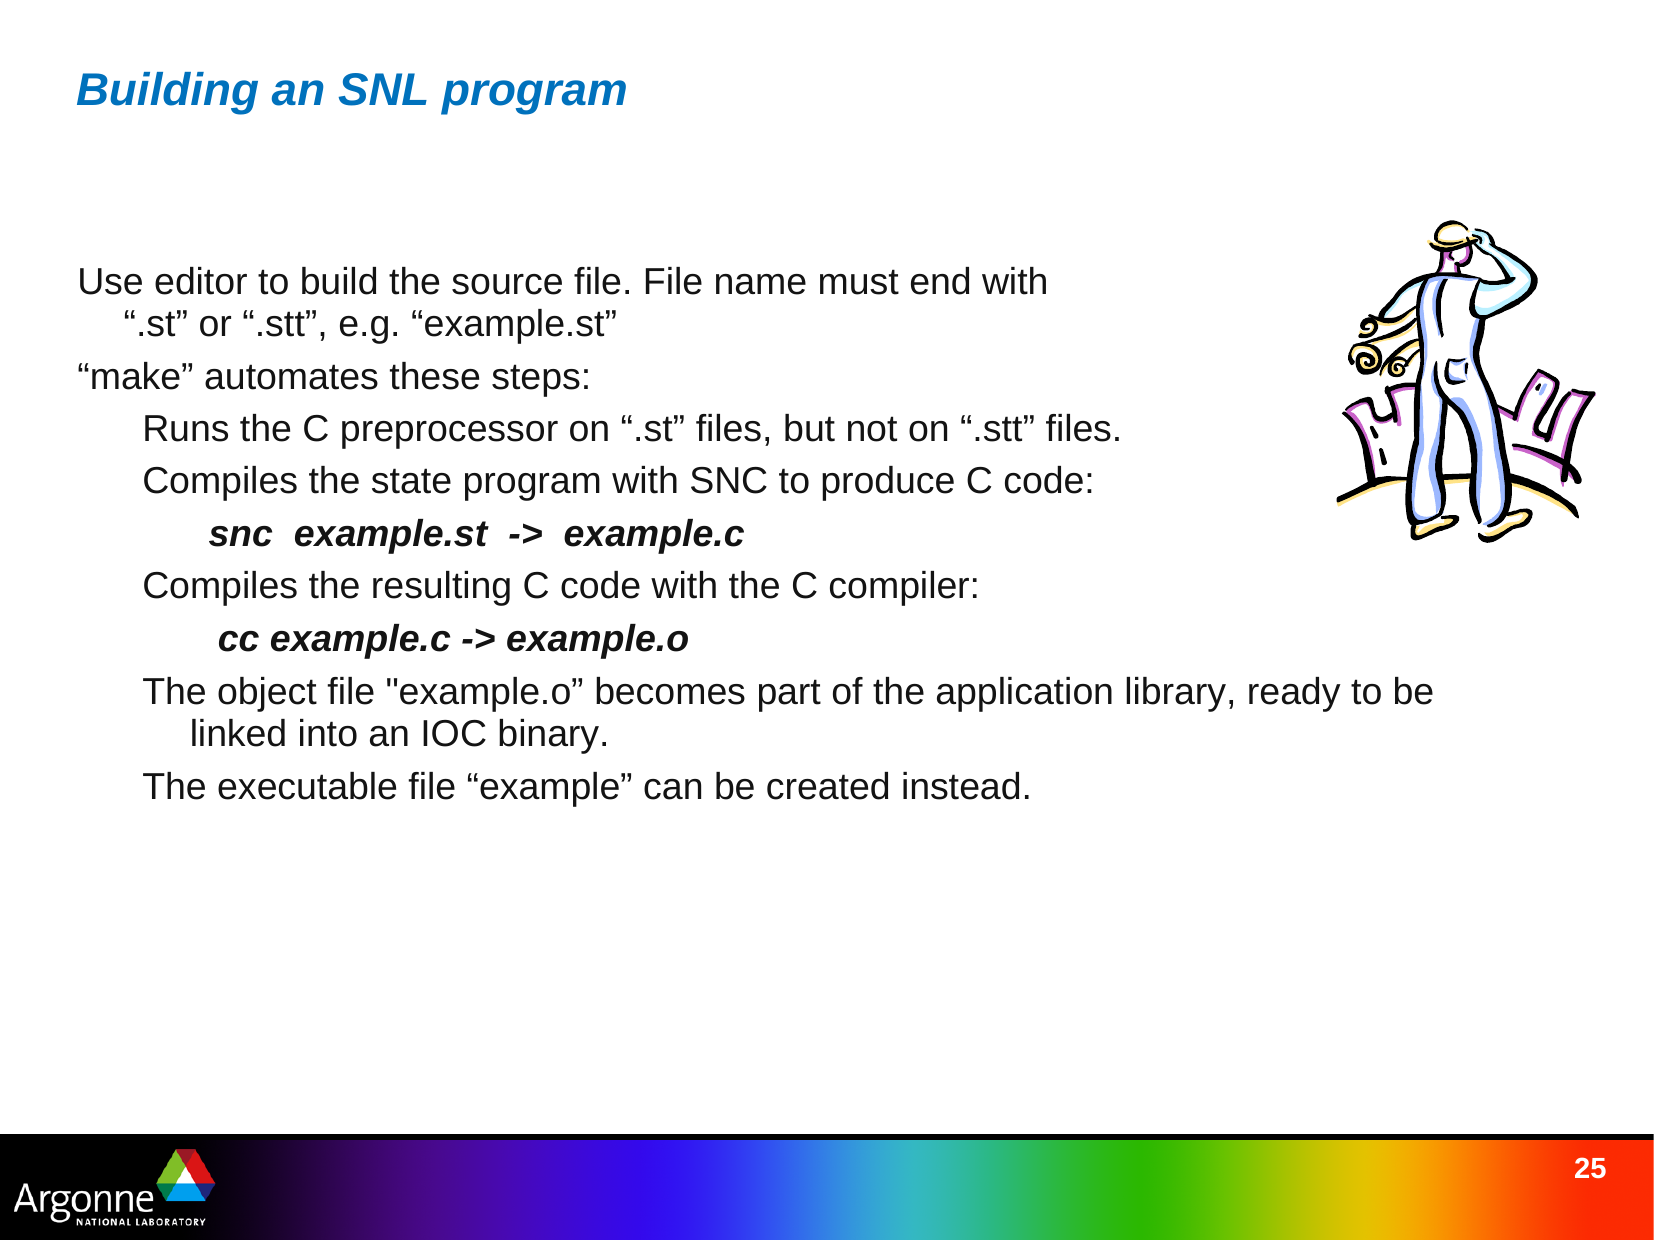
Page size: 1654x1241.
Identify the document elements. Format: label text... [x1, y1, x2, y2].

list Use editor to build the source file. File name must end with “.st” or “.stt”, e.g. “example.st” “make” automates these steps: Runs the C preprocessor on “.st” files, but not on “.stt” files. Compiles the state program with SNC to produce C code: snc example.st -> example.c Compiles the resulting C code with the C compiler: cc example.c -> example.o The object file "example.o” becomes part of the application library, ready to be linked into an IOC binary. The executable file “example” can be created instead. [62, 253, 1498, 969]
picture [0, 1134, 1654, 1240]
picture [1336, 220, 1596, 543]
title Building an SNL program [61, 45, 1500, 123]
